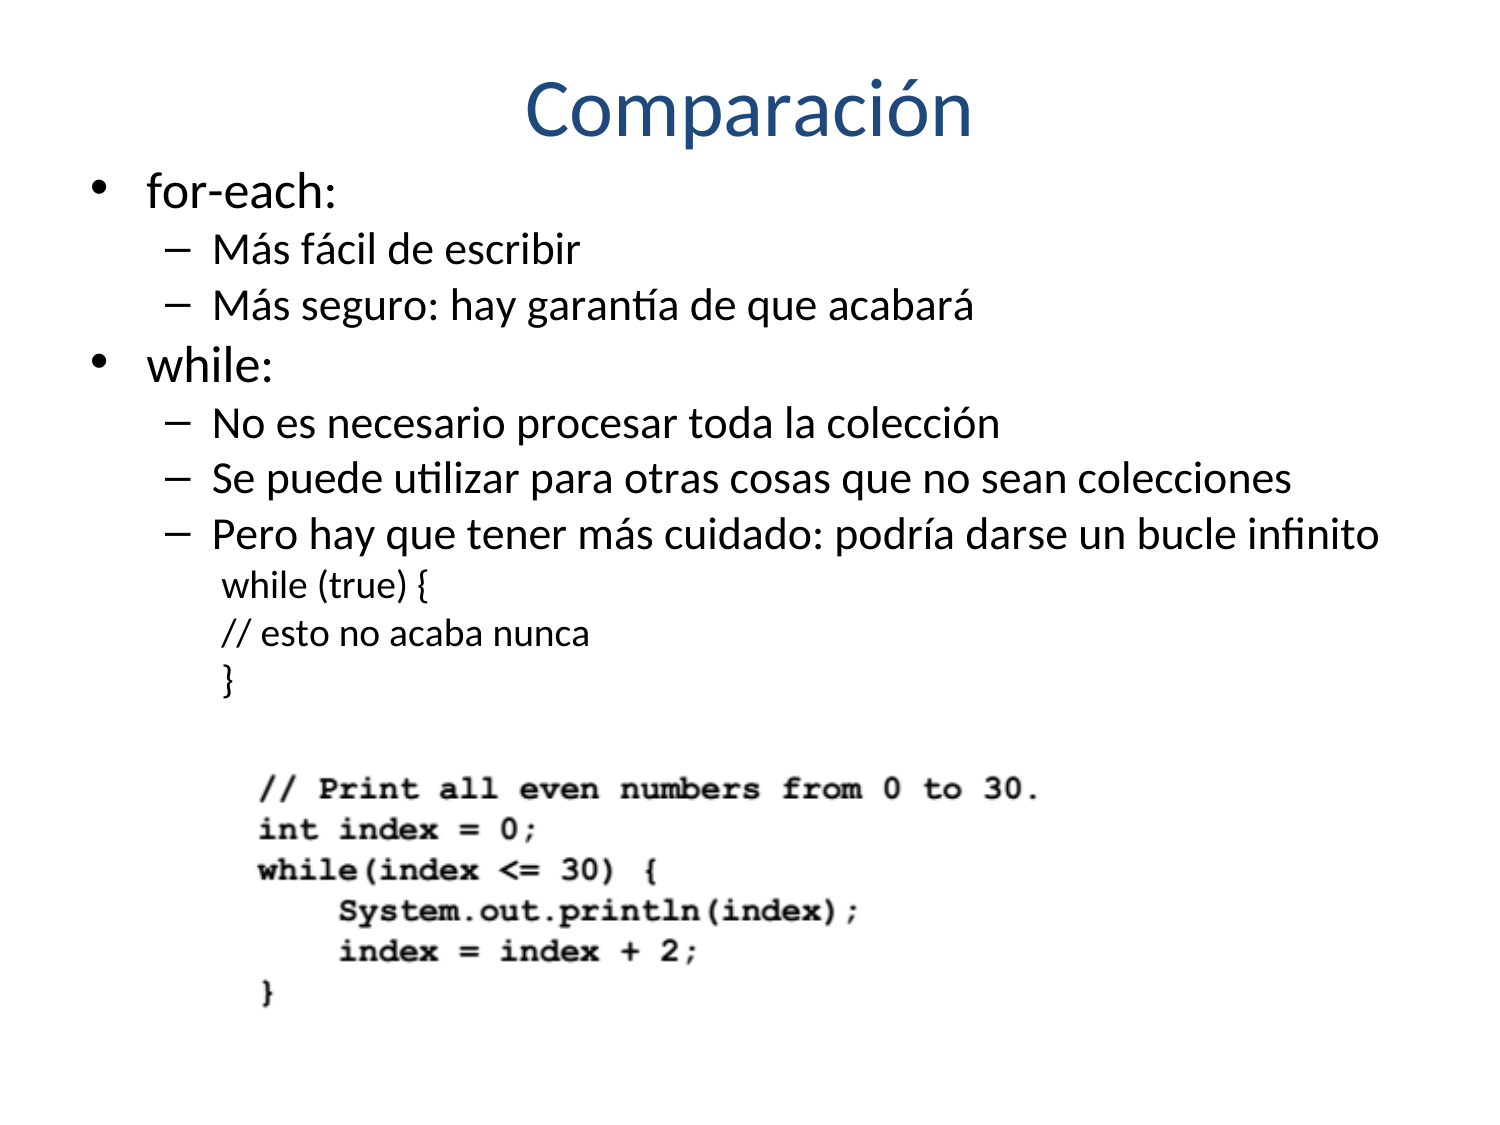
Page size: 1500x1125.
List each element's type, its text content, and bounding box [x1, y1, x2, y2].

list for-each: Más fácil de escribir Más seguro: hay garantía de que acabará while: No es necesario procesar toda la colección Se puede utilizar para otras cosas que no sean colecciones Pero hay que tener más cuidado: podría darse un bucle infinito while (true) { // esto no acaba nunca } [75, 160, 1426, 780]
title Comparación [75, 45, 1426, 160]
picture [183, 734, 1076, 1058]
